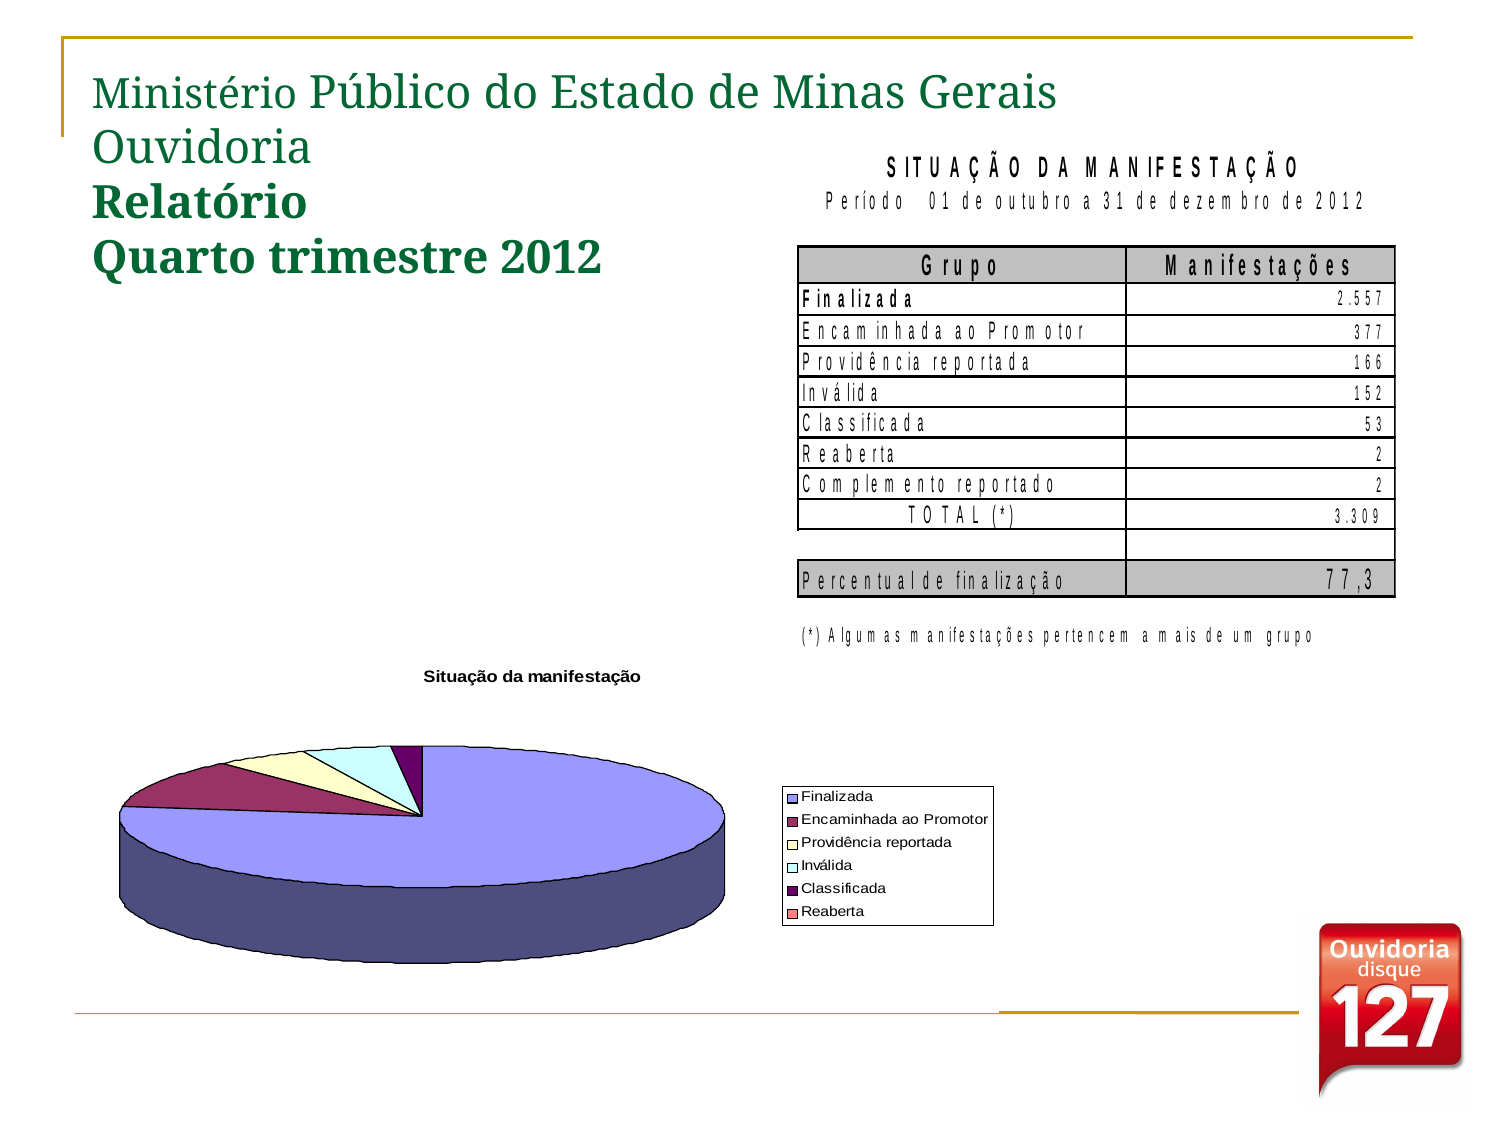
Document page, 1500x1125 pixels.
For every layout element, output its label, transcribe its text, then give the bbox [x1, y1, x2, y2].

text_box Ministério Público do Estado de Minas Gerais Ouvidoria Relatório Quarto trimestre 2012 [76, 0, 1427, 187]
chart [59, 147, 1396, 1016]
chart [1299, 912, 1473, 1107]
